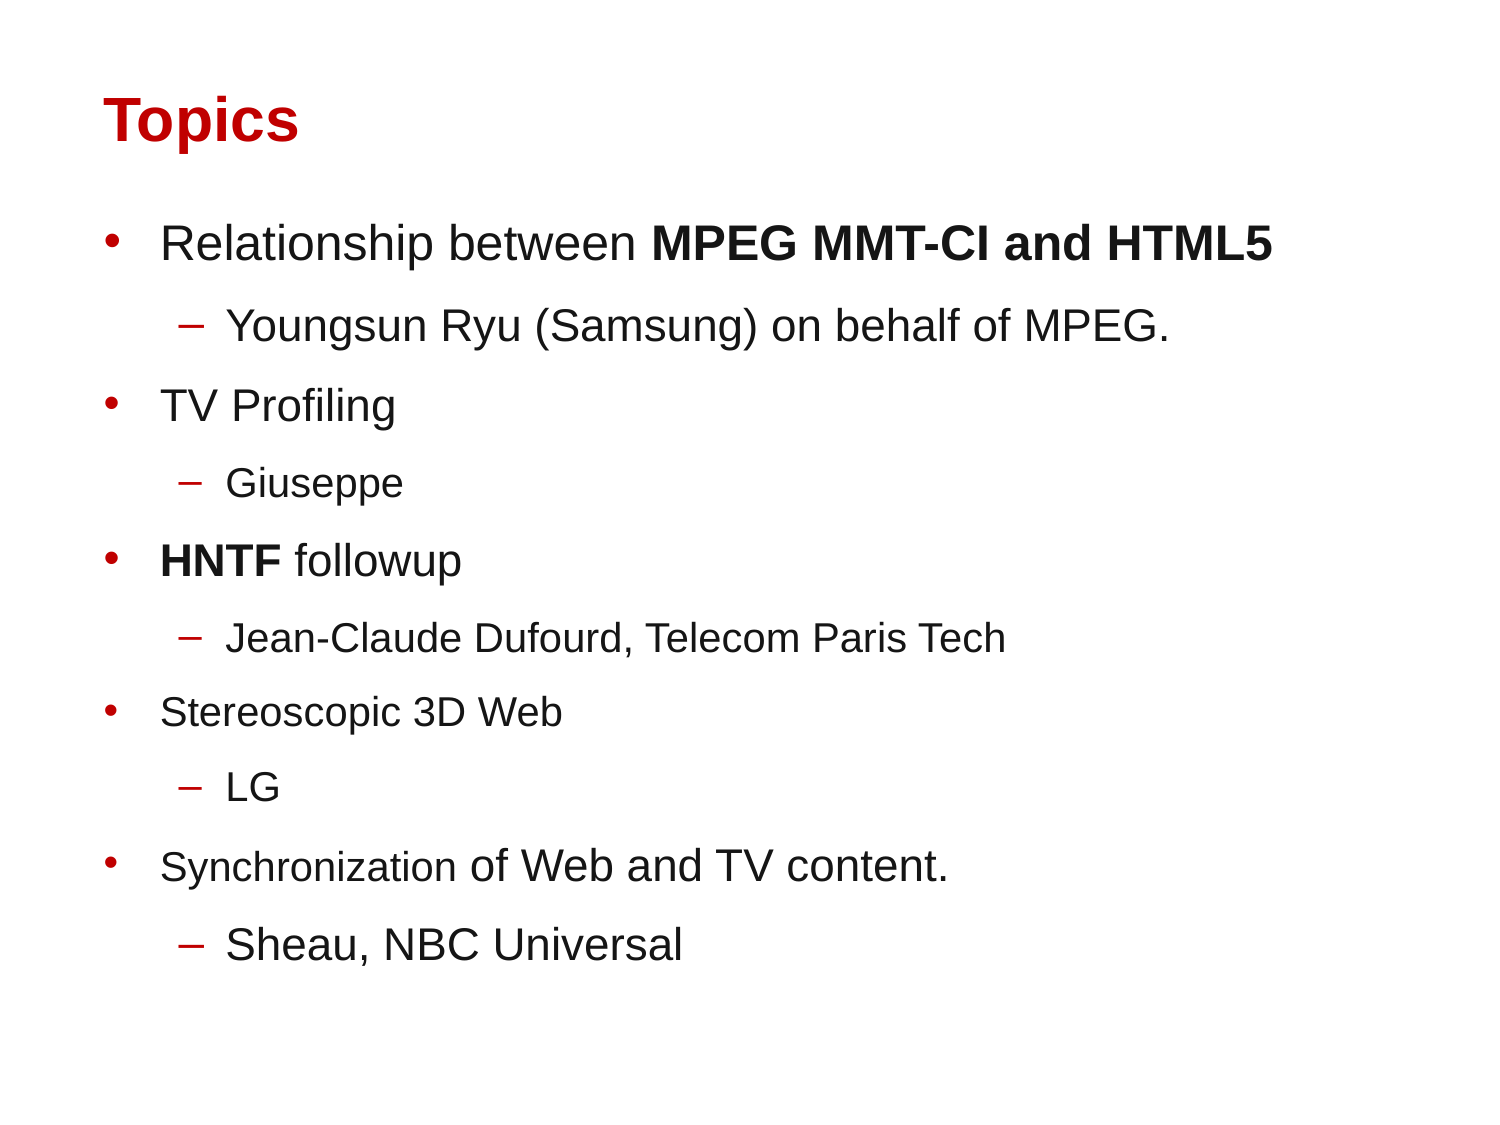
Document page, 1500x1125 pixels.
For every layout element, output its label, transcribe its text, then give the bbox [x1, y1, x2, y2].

list Relationship between MPEG MMT-CI and HTML5 Youngsun Ryu (Samsung) on behalf of MPEG. TV Profiling Giuseppe HNTF followup Jean-Claude Dufourd, Telecom Paris Tech Stereoscopic 3D Web LG Synchronization of Web and TV content. Sheau, NBC Universal [88, 203, 1412, 978]
title Topics [88, 70, 1412, 162]
